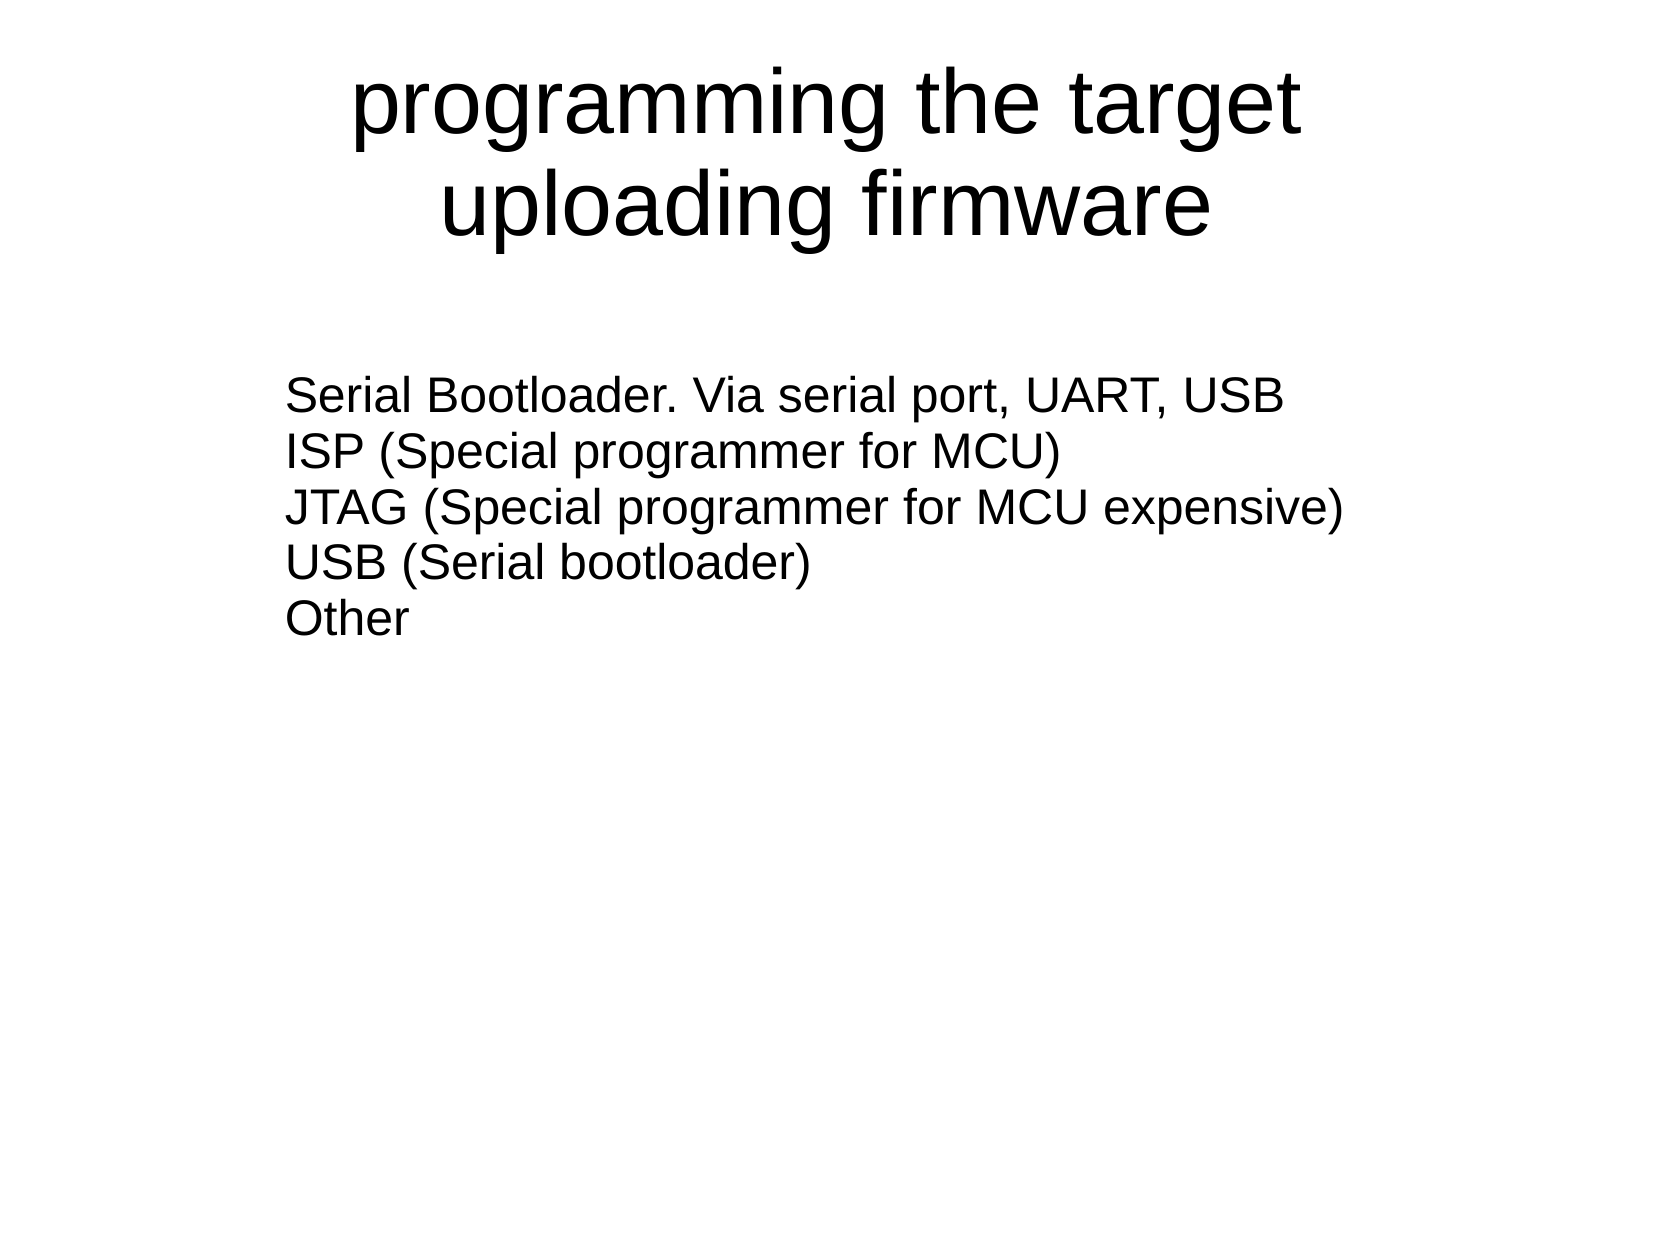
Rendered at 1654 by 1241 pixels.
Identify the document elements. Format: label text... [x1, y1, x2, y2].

title programming the target uploading firmware [82, 49, 1571, 257]
text_box Serial Bootloader. Via serial port, UART, USB ISP (Special programmer for MCU) JTAG (Special programmer for MCU expensive) USB (Serial bootloader) Other [270, 360, 1426, 699]
